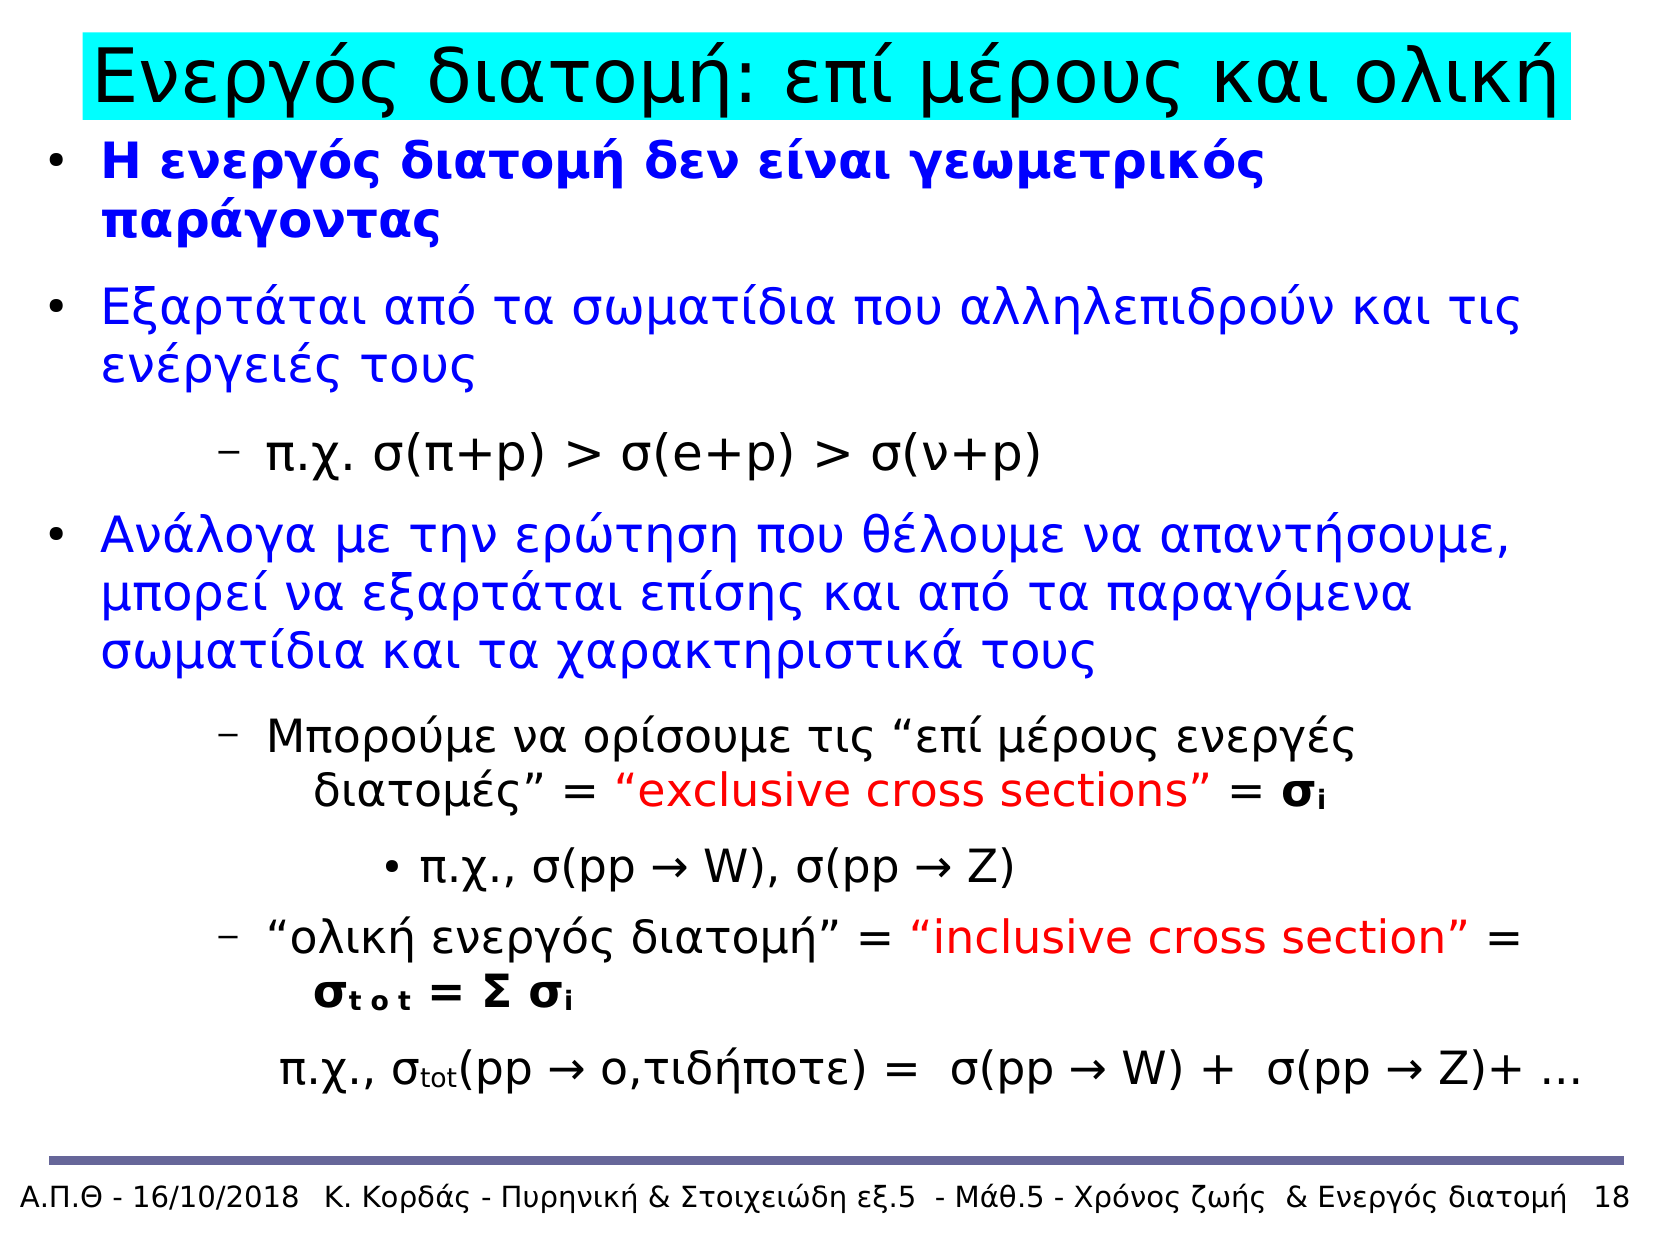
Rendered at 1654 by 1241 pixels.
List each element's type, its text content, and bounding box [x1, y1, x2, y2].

title Ενεργός διατομή: επί μέρους και ολική [82, 32, 1571, 120]
list Η ενεργός διατομή δεν είναι γεωμετρικός παράγοντας Εξαρτάται από τα σωματίδια που αλληλεπιδρούν και τις ενέργειές τους π.χ. σ(π+p) > σ(e+p) > σ(ν+p) Ανάλογα με την ερώτηση που θέλουμε να απαντήσουμε, μπορεί να εξαρτάται επίσης και από τα παραγόμενα σωματίδια και τα χαρακτηριστικά τους Mπορούμε να ορίσουμε τις “επί μέρους ενεργές διατομές” = “exclusive cross sections” = σi π.χ., σ(pp → W), σ(pp → Z) “ολική ενεργός διατομή” = “inclusive cross section” = σt o t = Σ σi π.χ., σtot(pp → ο,τιδήποτε) = σ(pp → W) + σ(pp → Z)+ ... [29, 132, 1597, 1193]
